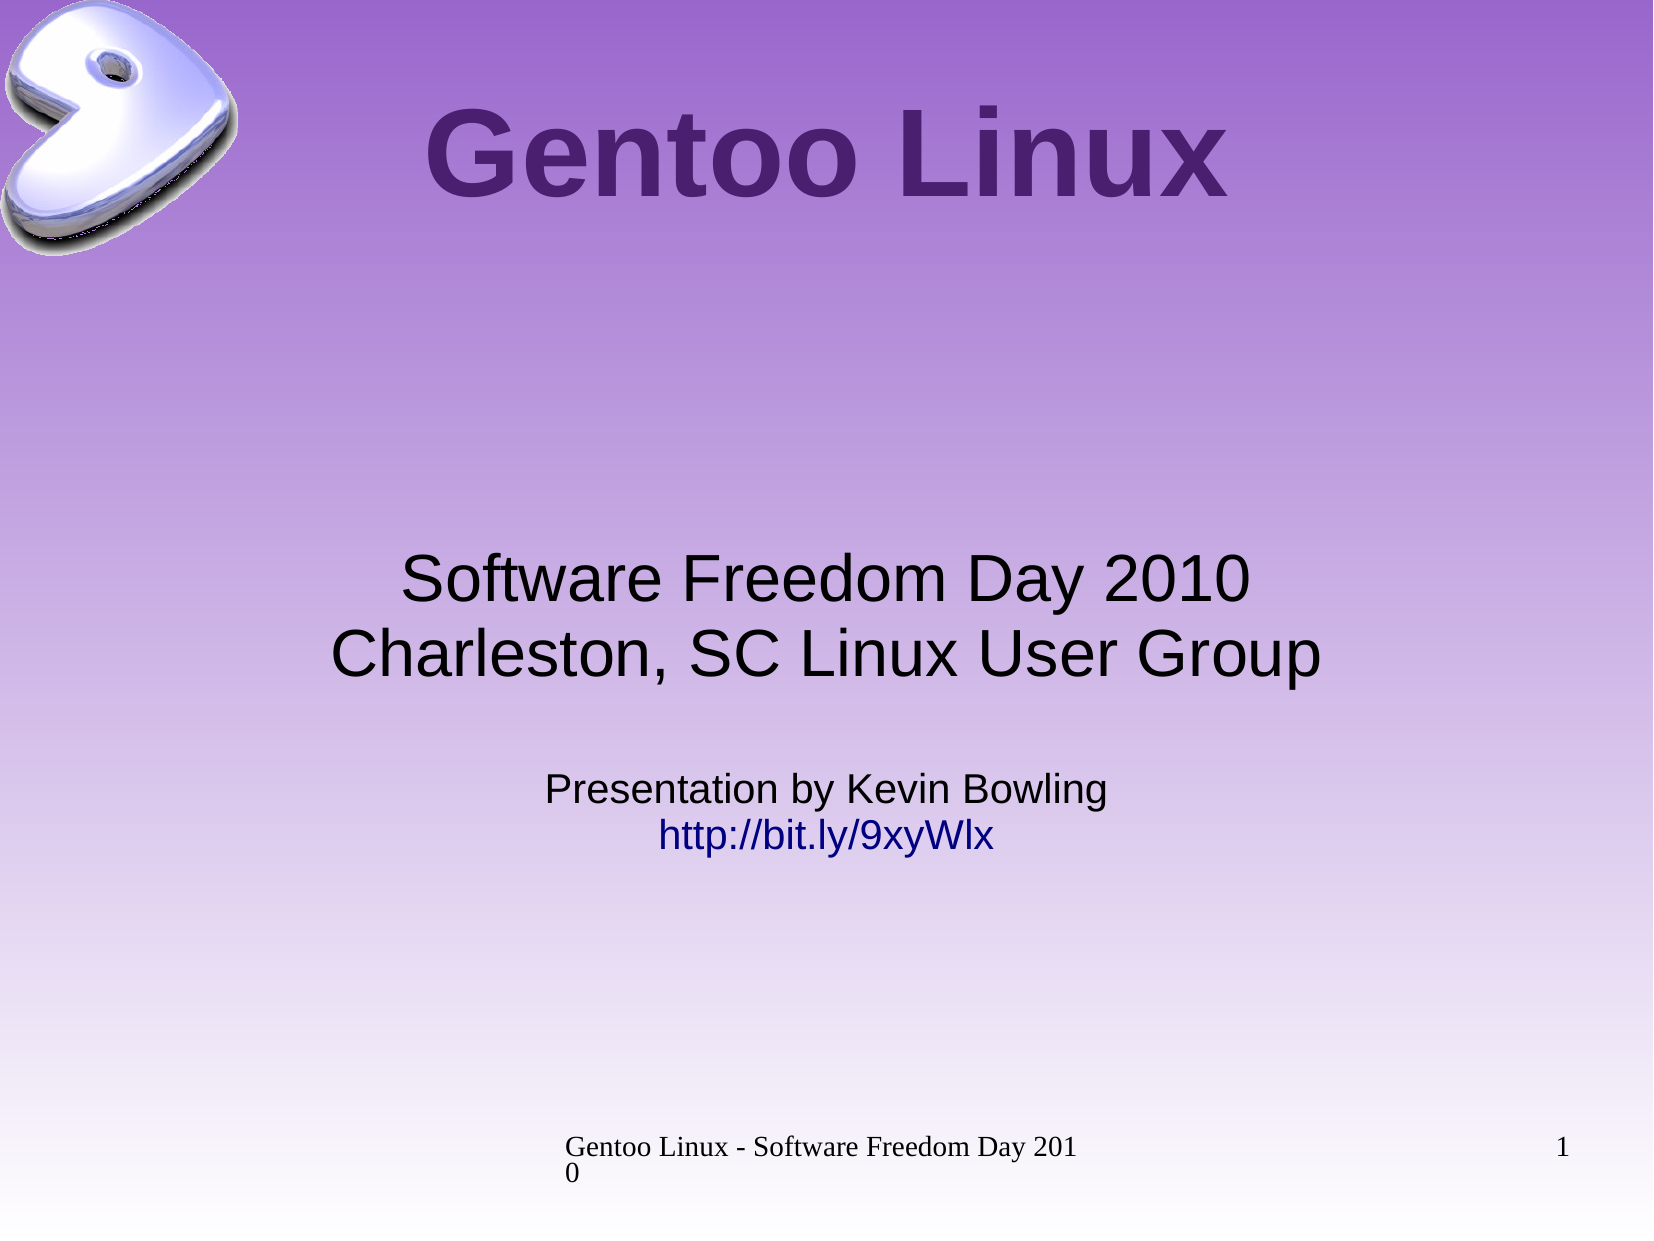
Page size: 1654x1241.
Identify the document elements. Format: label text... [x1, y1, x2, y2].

picture [0, 0, 238, 263]
title Gentoo Linux [82, 49, 1571, 257]
subtitle Software Freedom Day 2010 Charleston, SC Linux User Group Presentation by Kevin Bowling http://bit.ly/9xyWlx [82, 290, 1571, 1109]
